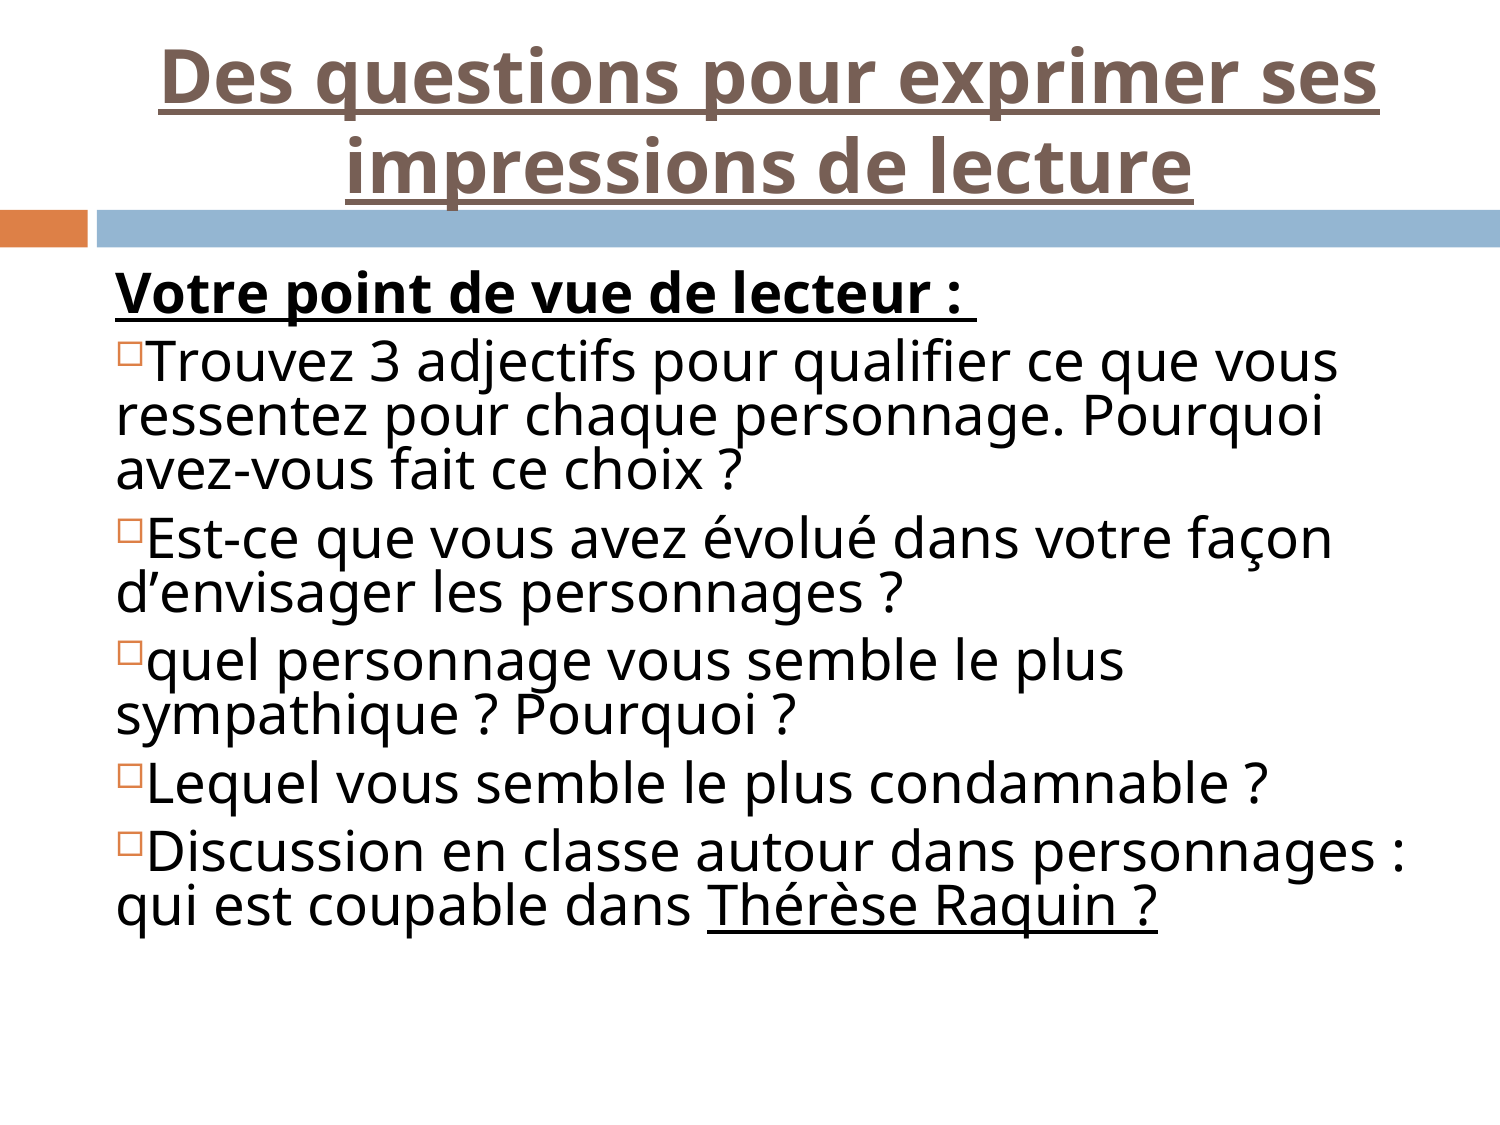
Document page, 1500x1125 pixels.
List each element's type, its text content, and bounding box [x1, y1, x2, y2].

list Votre point de vue de lecteur : Trouvez 3 adjectifs pour qualifier ce que vous ressentez pour chaque personnage. Pourquoi avez-vous fait ce choix ? Est-ce que vous avez évolué dans votre façon d’envisager les personnages ? quel personnage vous semble le plus sympathique ? Pourquoi ? Lequel vous semble le plus condamnable ? Discussion en classe autour dans personnages : qui est coupable dans Thérèse Raquin ? [100, 262, 1438, 1067]
title Des questions pour exprimer ses impressions de lecture [100, 21, 1438, 217]
